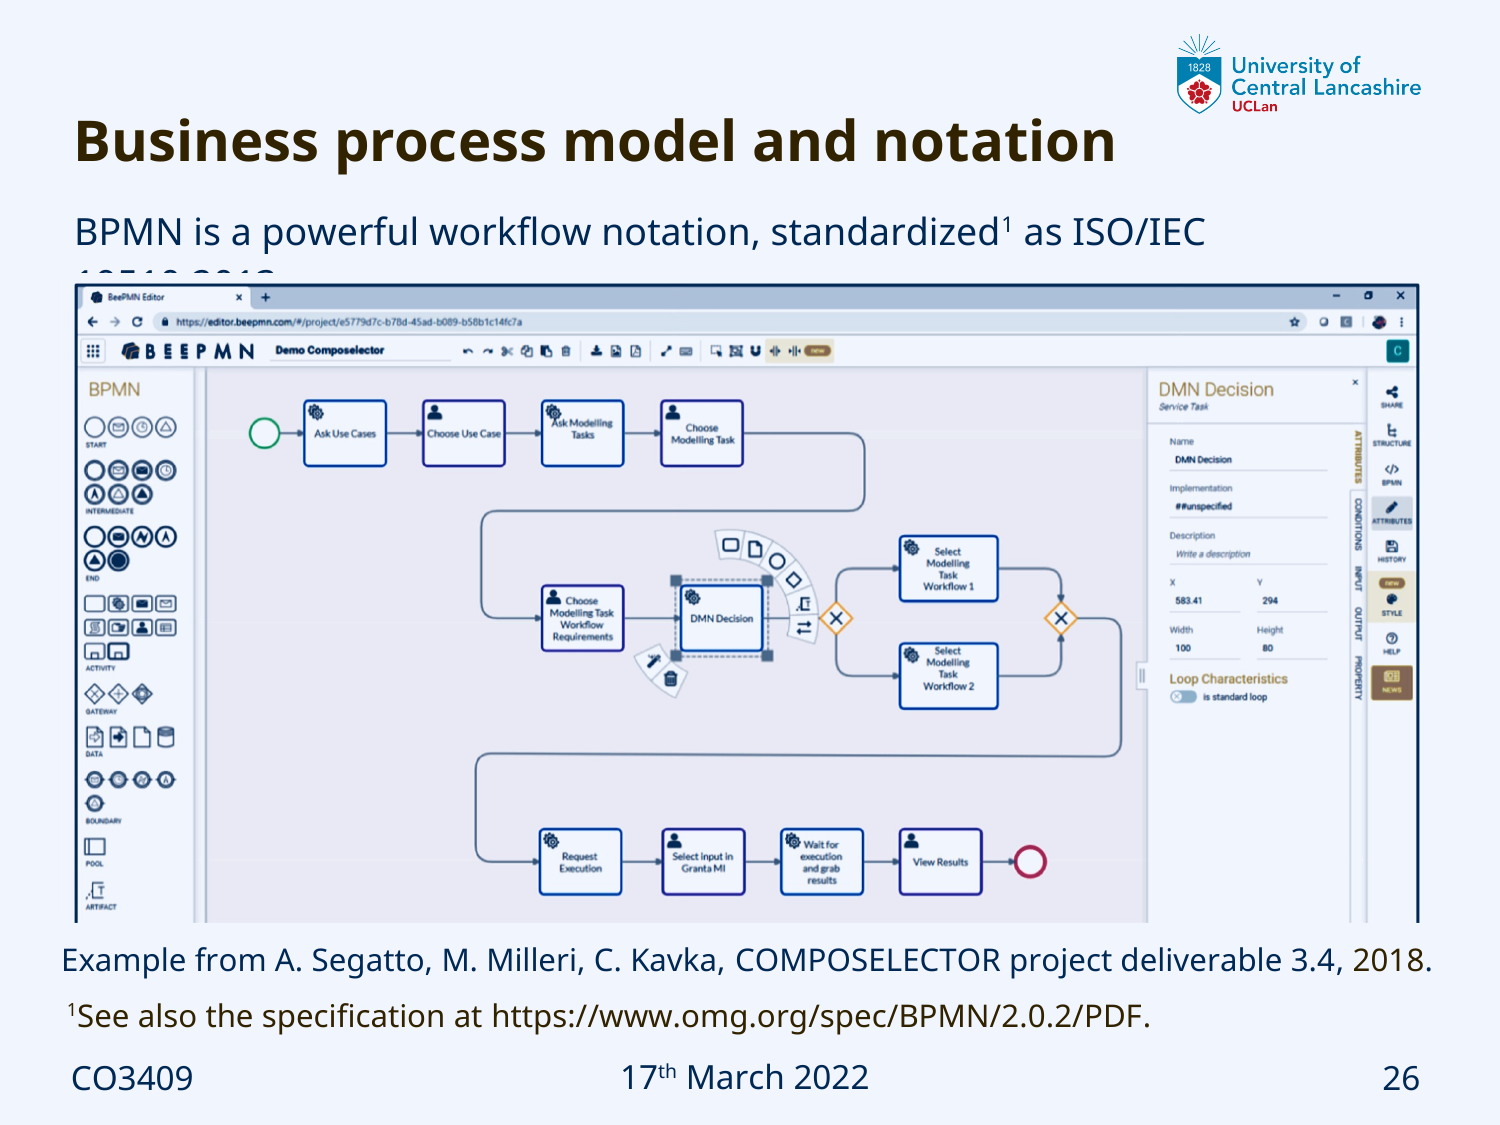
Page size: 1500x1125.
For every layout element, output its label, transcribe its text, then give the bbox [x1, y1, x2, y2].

title Business process model and notation [58, 93, 1475, 186]
text_box Example from A. Segatto, M. Milleri, C. Kavka, COMPOSELECTOR project deliverable 3.4, 2018. [41, 925, 1453, 1028]
text_box 1See also the specification at https://www.omg.org/spec/BPMN/2.0.2/PDF. [52, 988, 1410, 1049]
text_box BPMN is a powerful workflow notation, standardized1 as ISO/IEC 19510:2013. [59, 192, 1435, 265]
picture [61, 273, 1426, 923]
picture [1177, 34, 1421, 93]
